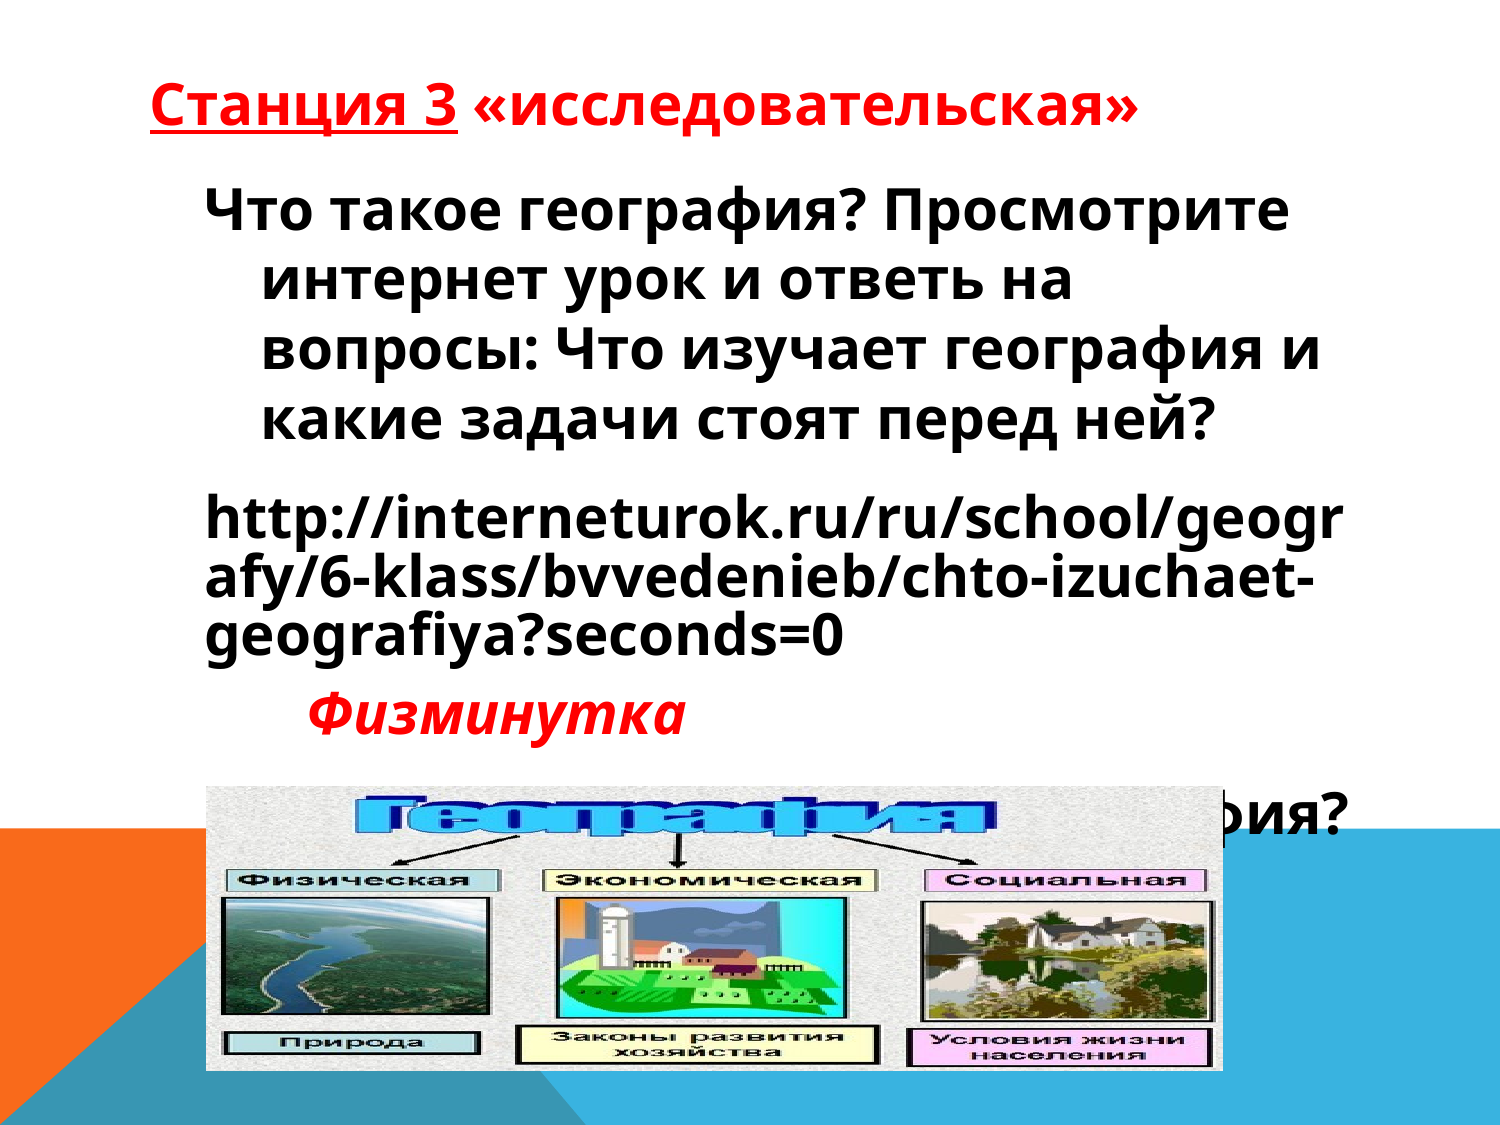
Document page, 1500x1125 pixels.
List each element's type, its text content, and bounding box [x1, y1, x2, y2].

list Что такое география? Просмотрите интернет урок и ответь на вопросы: Что изучает география и какие задачи стоят перед ней? http://interneturok.ru/ru/school/geografy/6-klass/bvvedenieb/chto-izuchaet-geografiya?seconds=0 Физминутка На какие группы делится география? [133, 164, 1367, 1059]
picture [206, 786, 1223, 1071]
title Станция 3 «исследовательская» [135, 60, 1369, 150]
